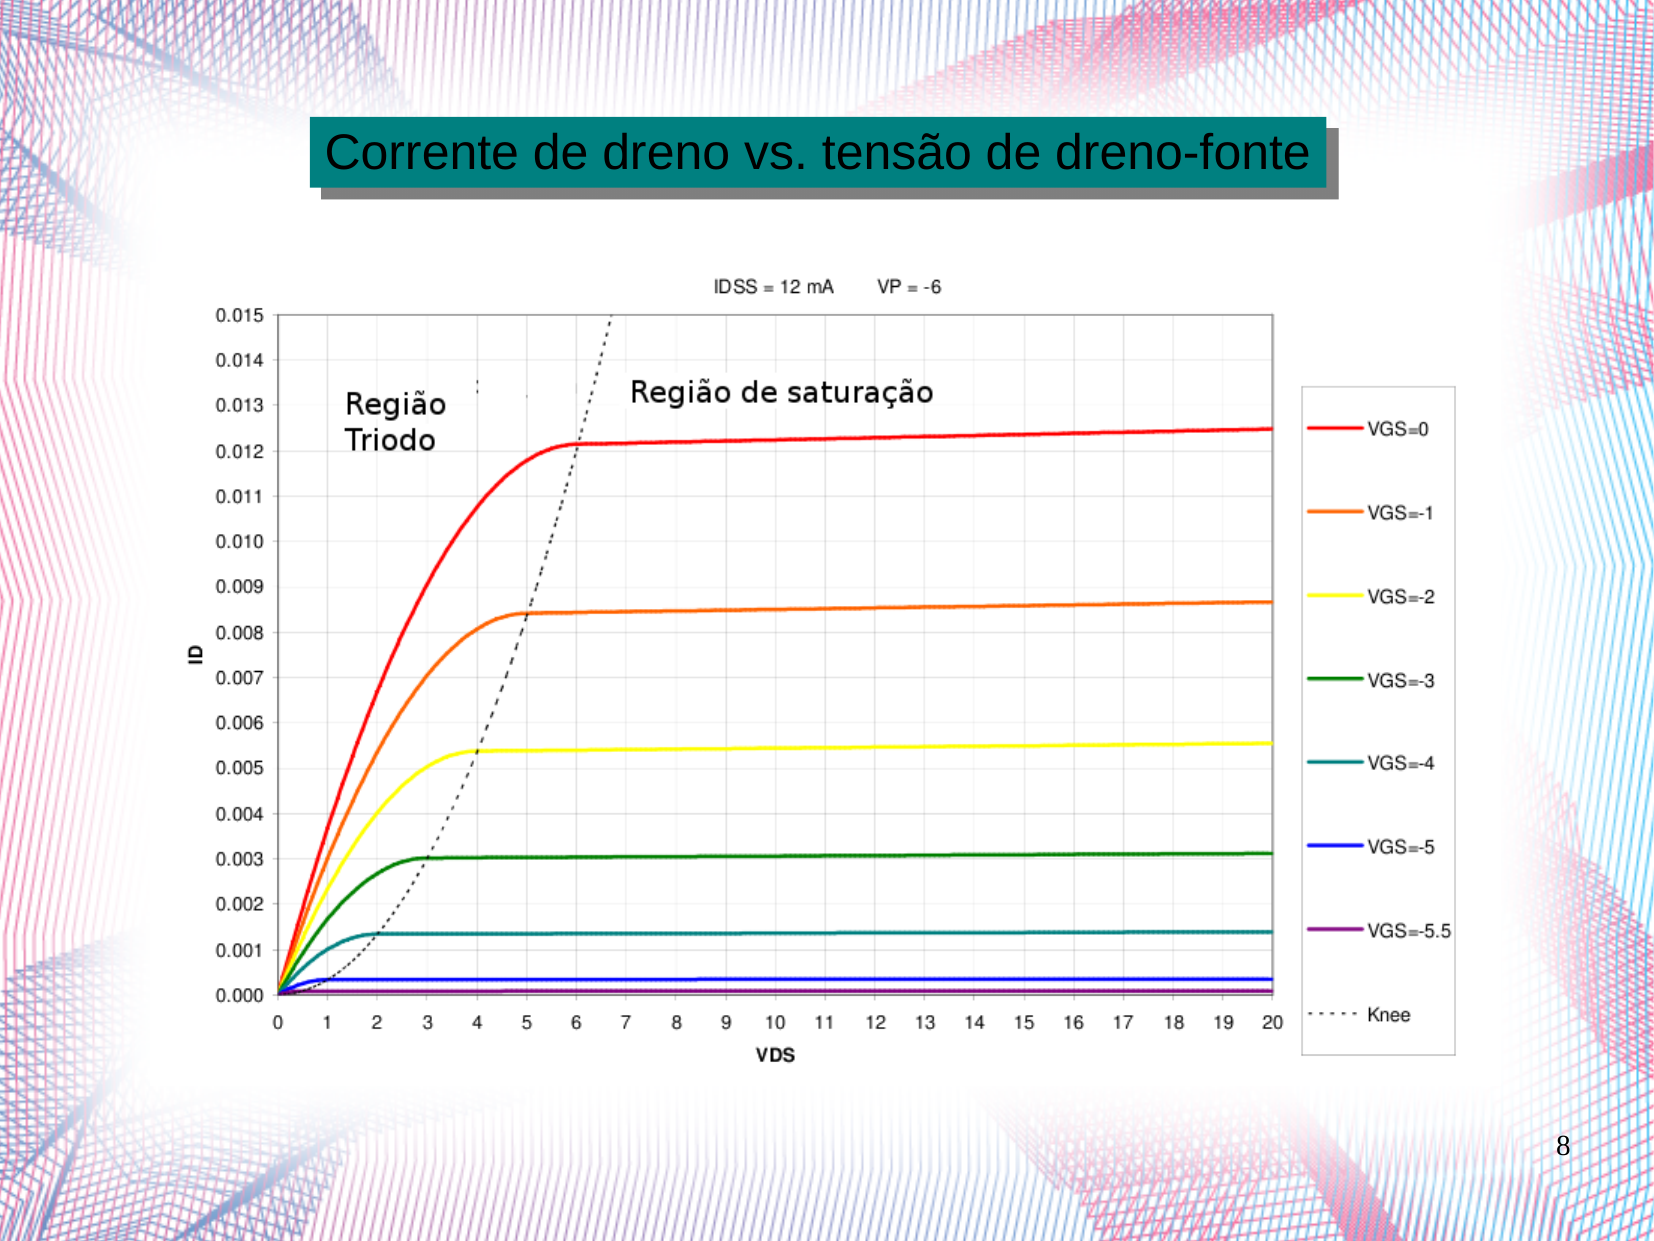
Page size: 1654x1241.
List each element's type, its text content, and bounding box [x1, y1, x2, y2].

picture [0, 0, 1654, 1241]
text_box Corrente de dreno vs. tensão de dreno-fonte [309, 116, 1327, 188]
